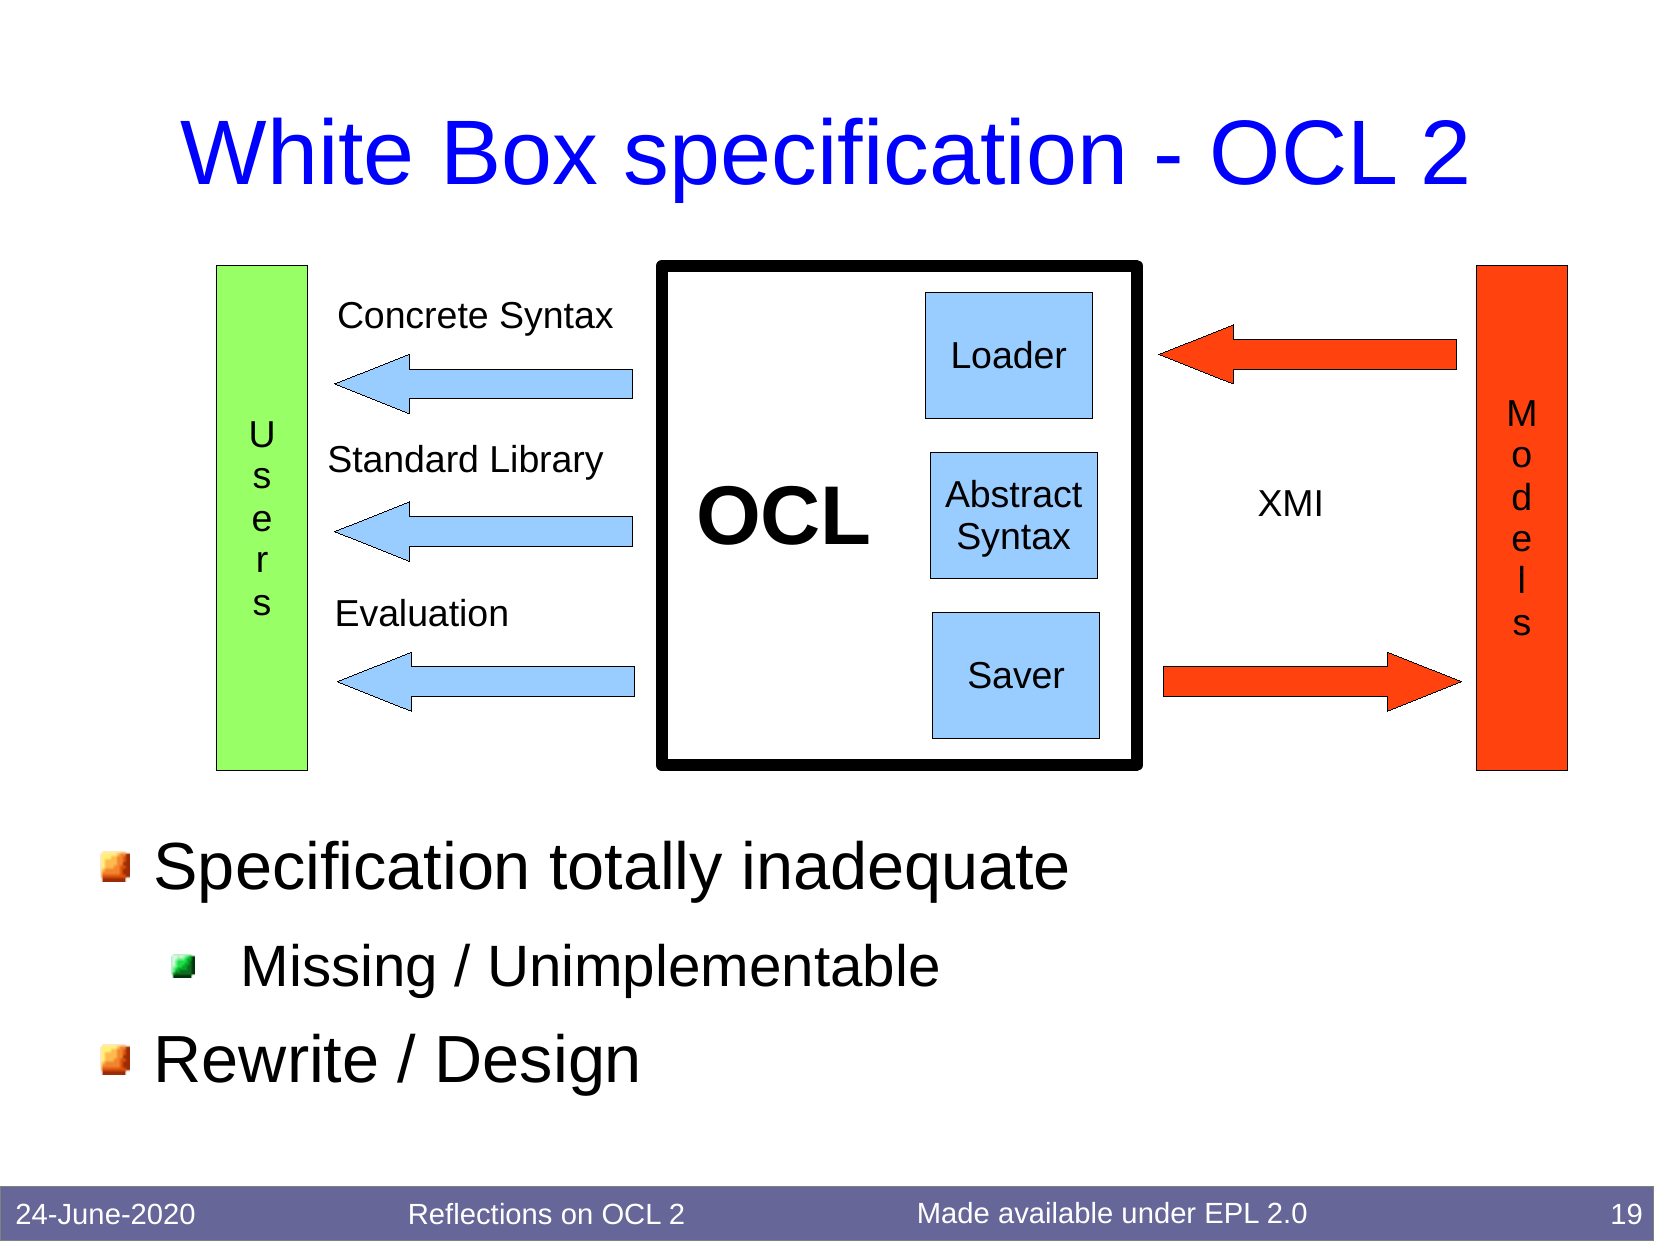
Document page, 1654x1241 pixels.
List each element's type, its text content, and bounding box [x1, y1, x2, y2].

text_box OCL [661, 265, 1137, 766]
title White Box specification - OCL 2 [82, 49, 1571, 257]
text_box Concrete Syntax [322, 287, 660, 345]
text_box [337, 652, 635, 712]
text_box M o d e l s [1476, 532, 1568, 771]
text_box [1163, 652, 1462, 712]
text_box XMI [1242, 474, 1580, 532]
text_box [1158, 324, 1457, 384]
text_box Standard Library [312, 430, 650, 488]
text_box [334, 354, 633, 414]
text_box Evaluation [319, 585, 657, 643]
list Specification totally inadequate Missing / Unimplementable Rewrite / Design [82, 829, 1571, 1109]
text_box [334, 501, 633, 562]
text_box Saver [932, 612, 1100, 739]
text_box Loader [925, 292, 1093, 419]
text_box U s e r s [216, 265, 308, 771]
text_box Abstract Syntax [930, 452, 1098, 579]
text_box M o d e l s [1476, 265, 1568, 474]
